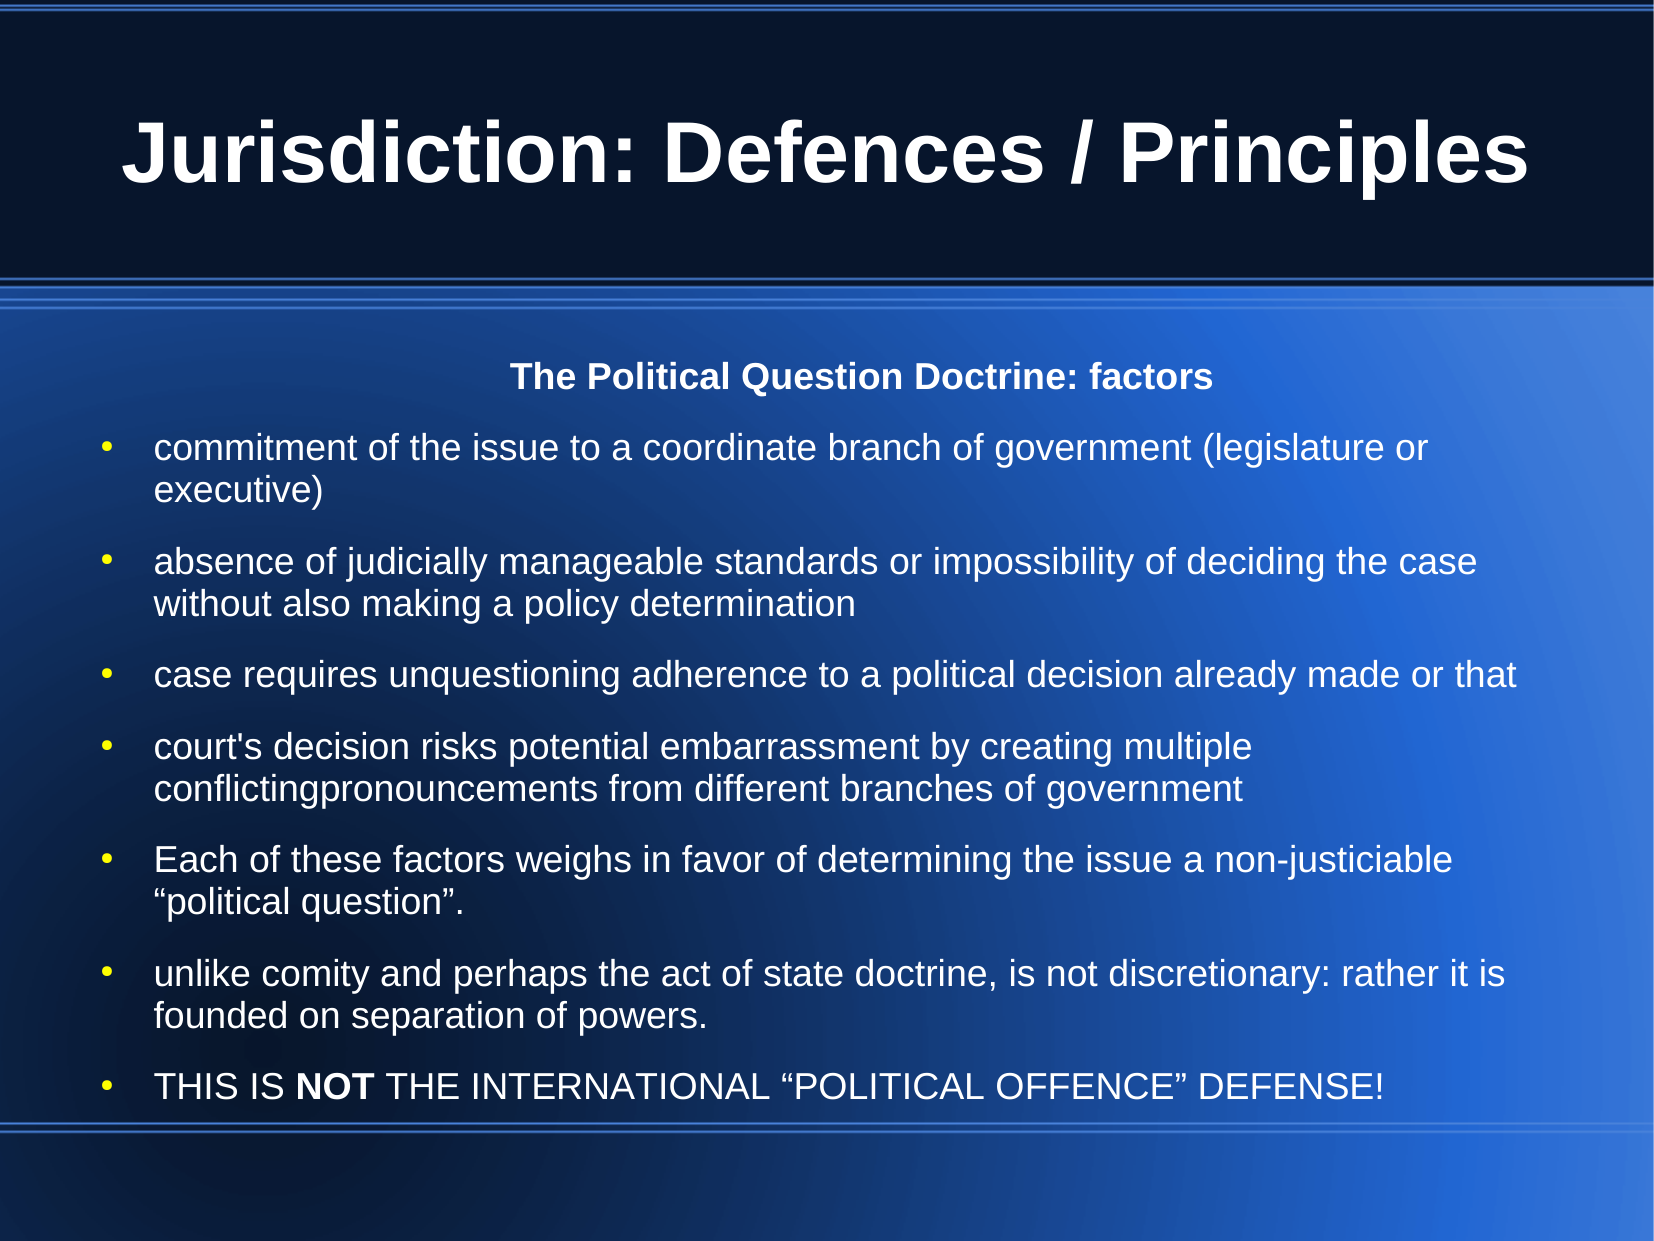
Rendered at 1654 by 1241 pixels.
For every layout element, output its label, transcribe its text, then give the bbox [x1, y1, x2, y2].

picture [0, 0, 1654, 1241]
list The Political Question Doctrine: factors commitment of the issue to a coordinate branch of government (legislature or executive) absence of judicially manageable standards or impossibility of deciding the case without also making a policy determination case requires unquestioning adherence to a political decision already made or that court's decision risks potential embarrassment by creating multiple conflictingpronouncements from different branches of government Each of these factors weighs in favor of determining the issue a non-justiciable “political question”. unlike comity and perhaps the act of state doctrine, is not discretionary: rather it is founded on separation of powers. THIS IS NOT THE INTERNATIONAL “POLITICAL OFFENCE” DEFENSE! [82, 355, 1571, 1111]
title Jurisdiction: Defences / Principles [82, 49, 1571, 257]
